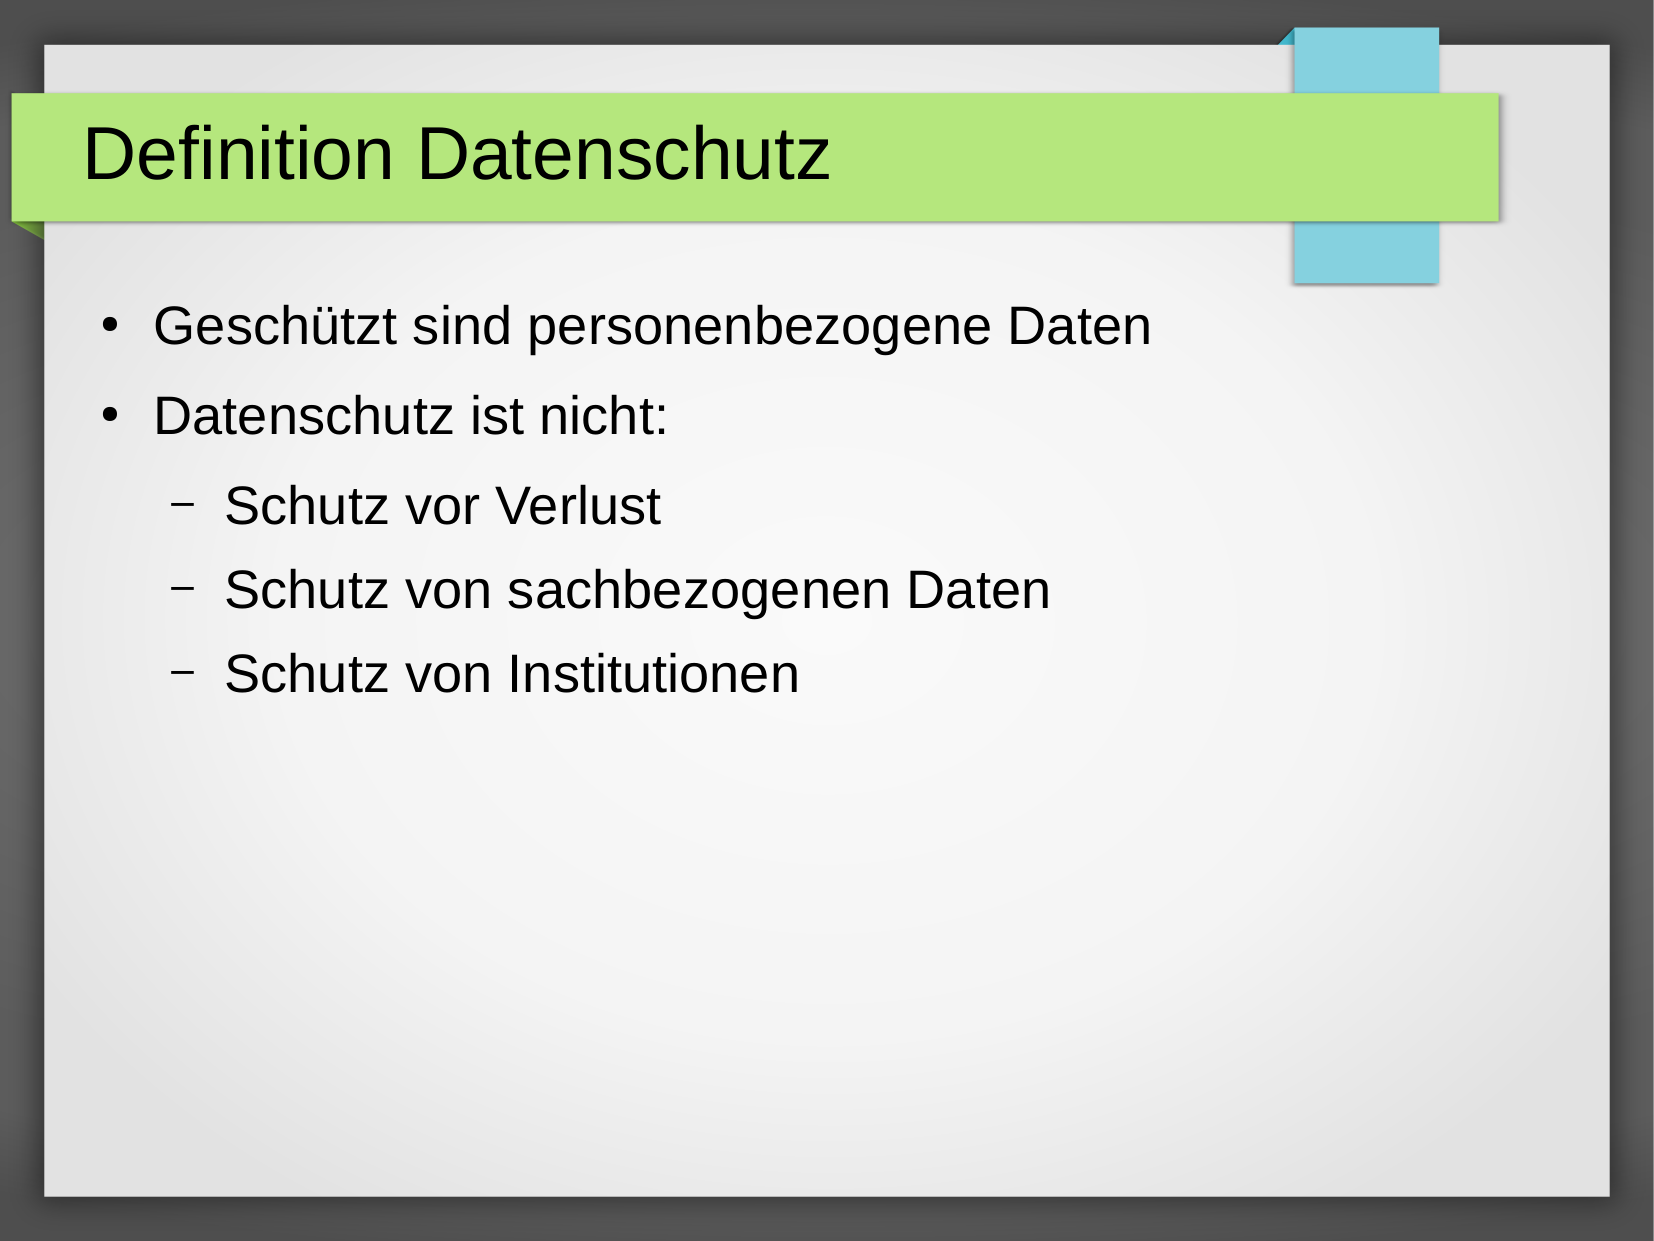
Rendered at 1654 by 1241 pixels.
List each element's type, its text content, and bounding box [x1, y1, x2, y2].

title Definition Datenschutz [82, 94, 1264, 213]
list Geschützt sind personenbezogene Daten Datenschutz ist nicht: Schutz vor Verlust Schutz von sachbezogenen Daten Schutz von Institutionen [82, 295, 1571, 1015]
picture [0, 0, 1654, 1241]
